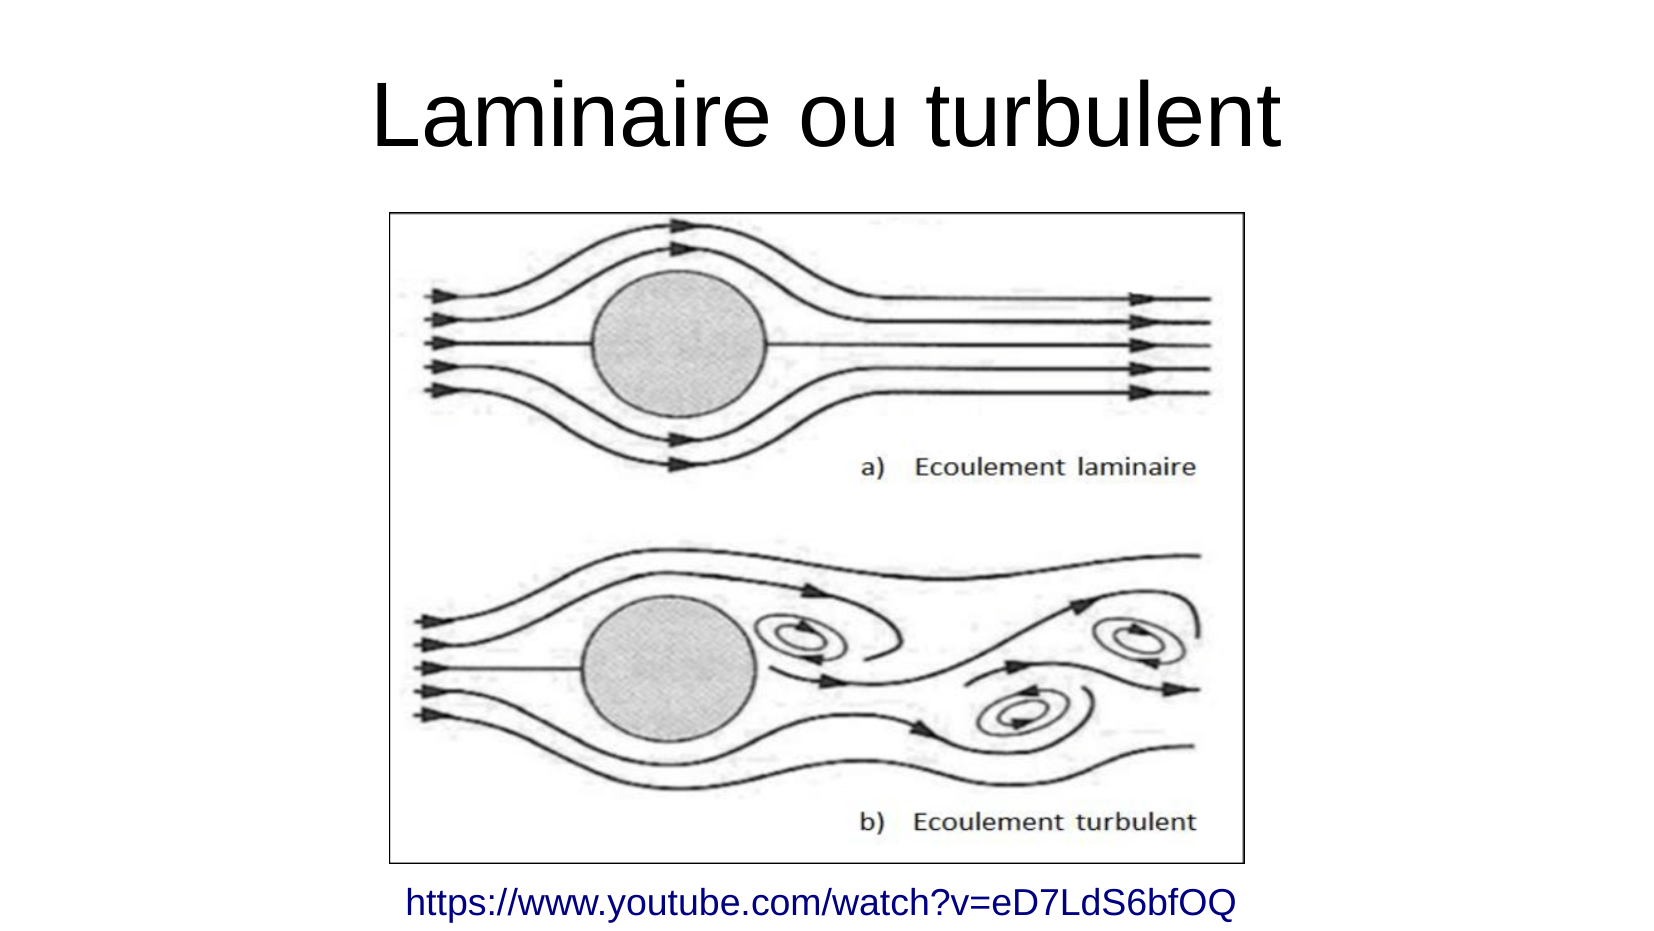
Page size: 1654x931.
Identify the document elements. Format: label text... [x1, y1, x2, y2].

title Laminaire ou turbulent [82, 37, 1571, 193]
text_box https://www.youtube.com/watch?v=eD7LdS6bfOQ [390, 874, 1252, 931]
picture [389, 212, 1245, 864]
